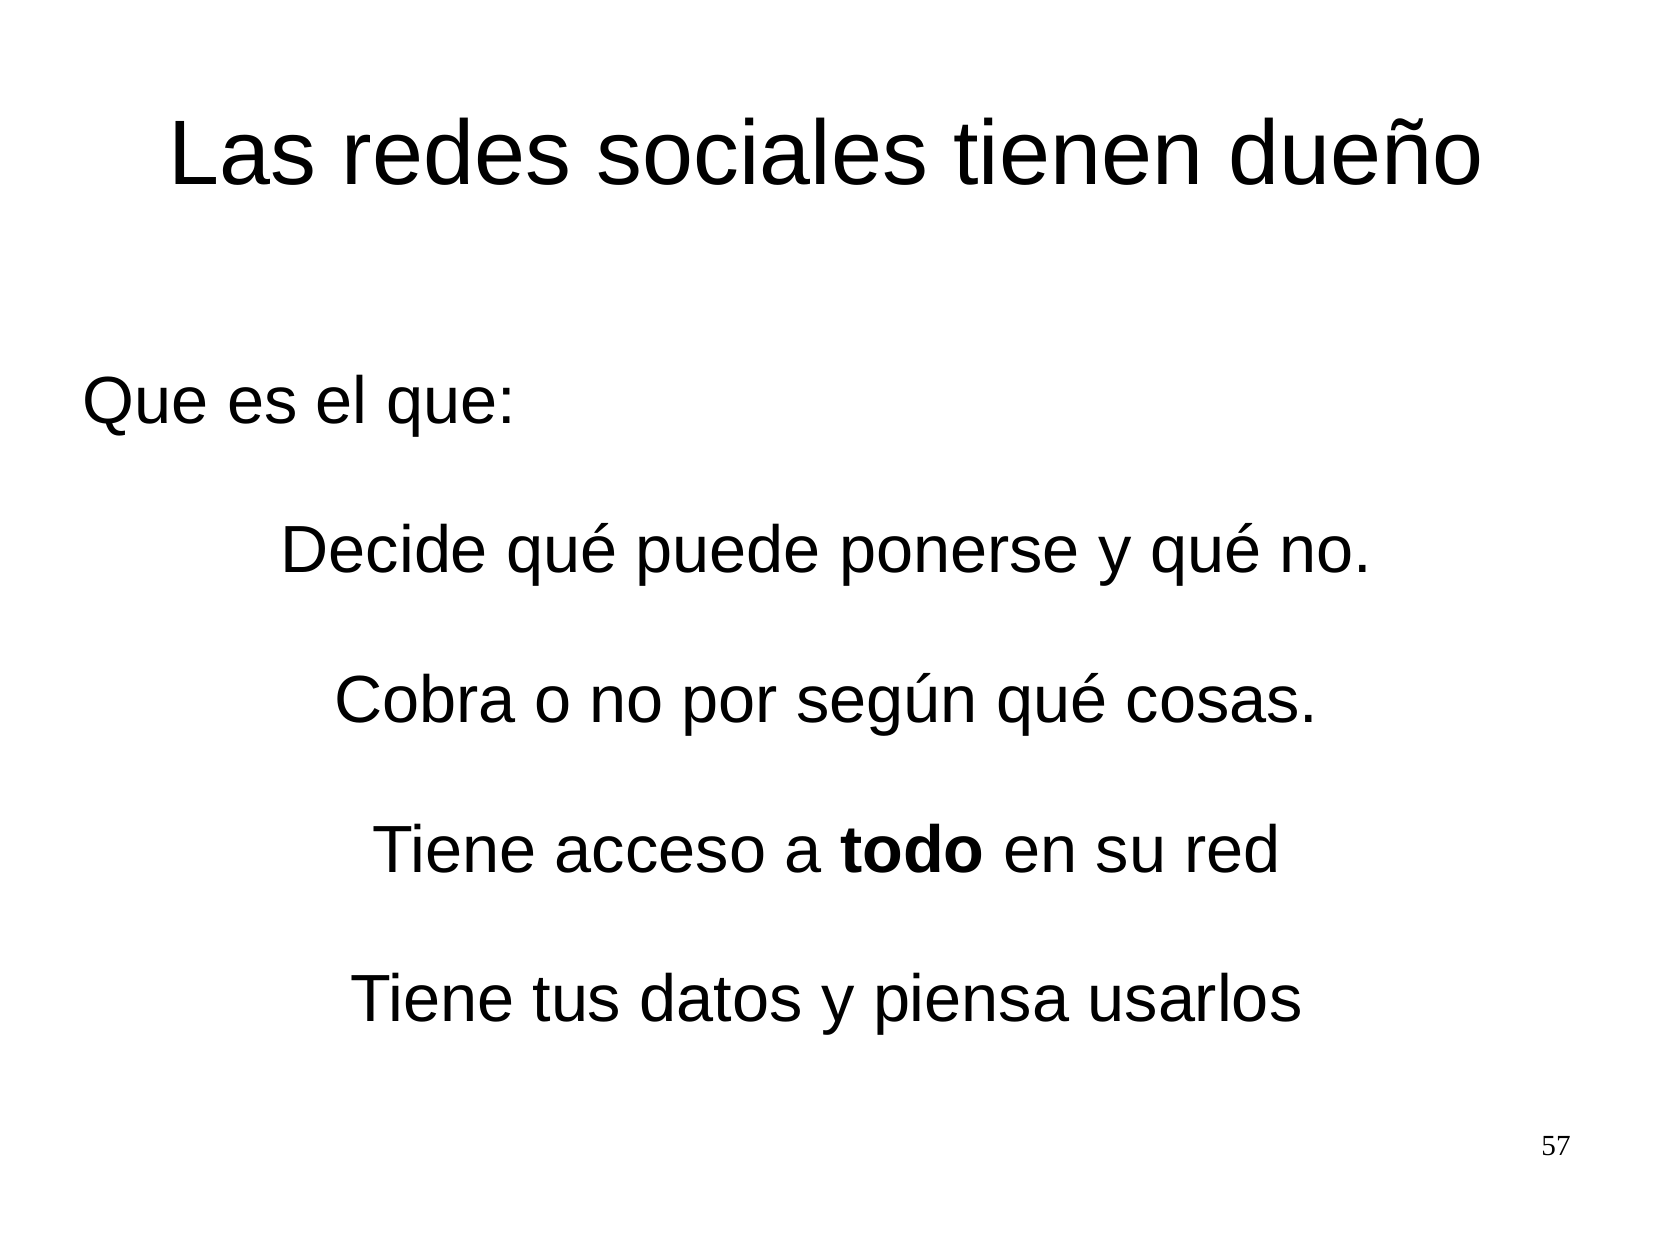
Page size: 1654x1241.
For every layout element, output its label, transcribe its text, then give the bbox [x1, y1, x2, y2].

title Las redes sociales tienen dueño [82, 56, 1571, 250]
subtitle Que es el que: Decide qué puede ponerse y qué no. Cobra o no por según qué cosas. Tiene acceso a todo en su red Tiene tus datos y piensa usarlos [82, 297, 1571, 1102]
